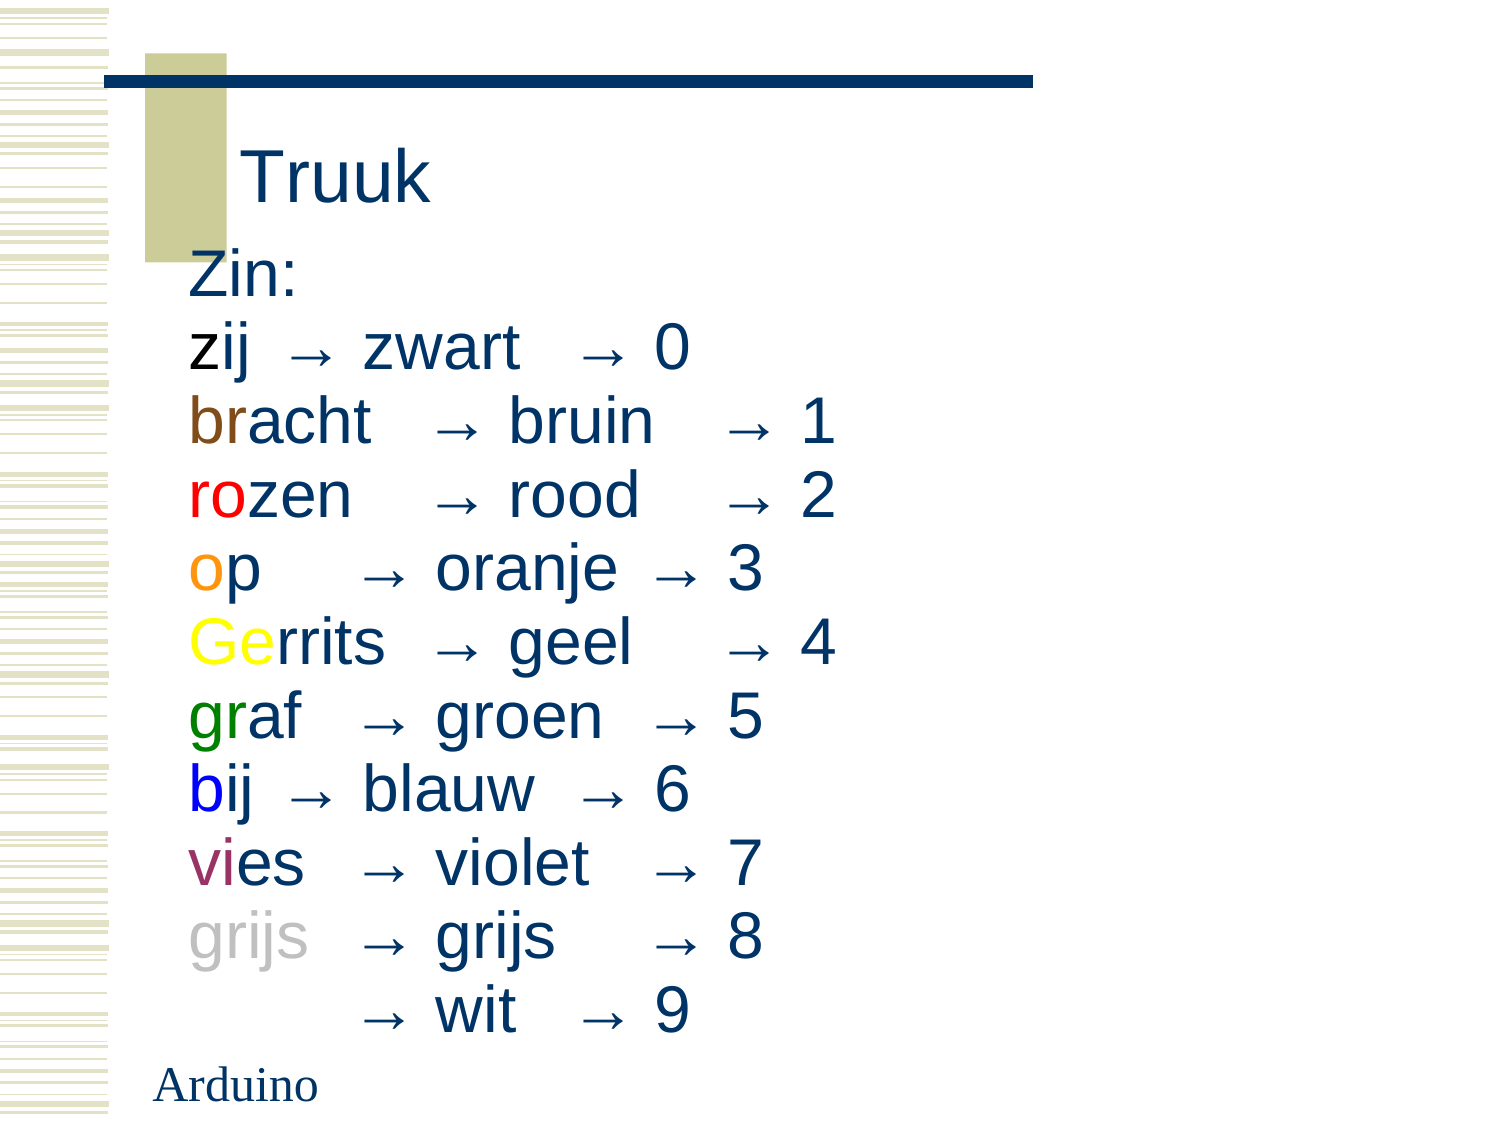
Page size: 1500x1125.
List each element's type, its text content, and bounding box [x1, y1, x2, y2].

title Truuk [225, 99, 1436, 263]
list Zin: zij → zwart → 0 bracht → bruin → 1 rozen → rood → 2 op → oranje → 3 Gerrits → geel → 4 graf → groen → 5 bij → blauw → 6 vies → violet → 7 grijs → grijs → 8 weer → wit → 9 [118, 229, 1424, 1063]
